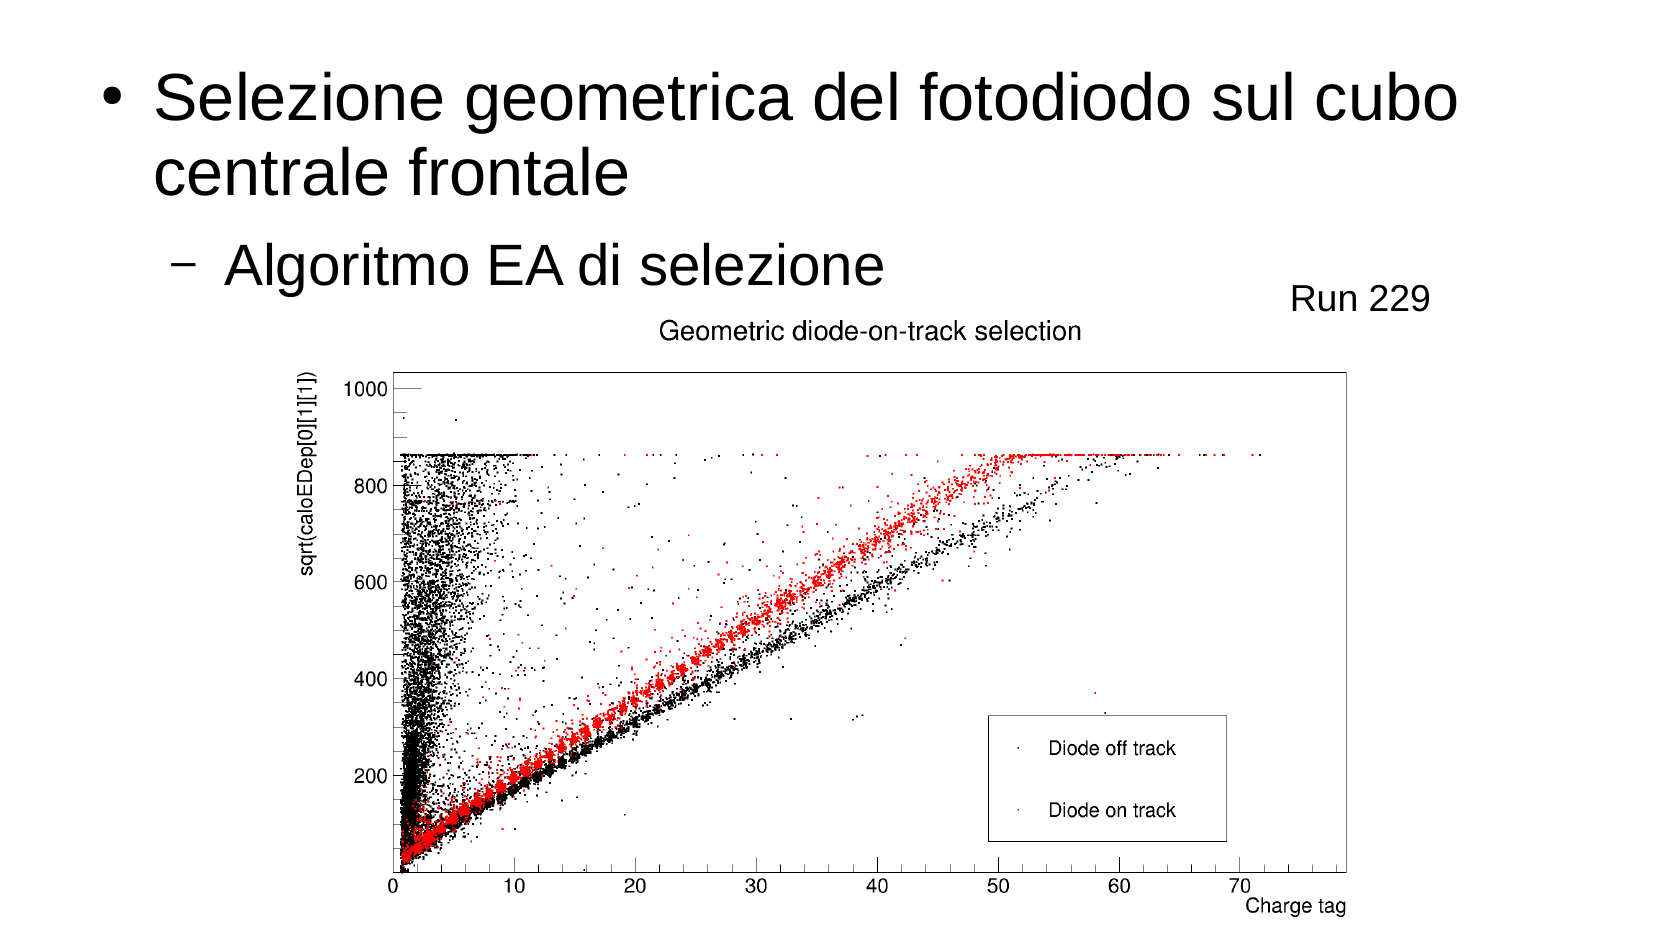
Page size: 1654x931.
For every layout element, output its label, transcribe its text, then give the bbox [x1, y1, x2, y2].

picture [282, 313, 1371, 920]
text_box Run 229 [1275, 270, 1546, 331]
list Selezione geometrica del fotodiodo sul cubo centrale frontale Algoritmo EA di selezione [82, 60, 1571, 757]
